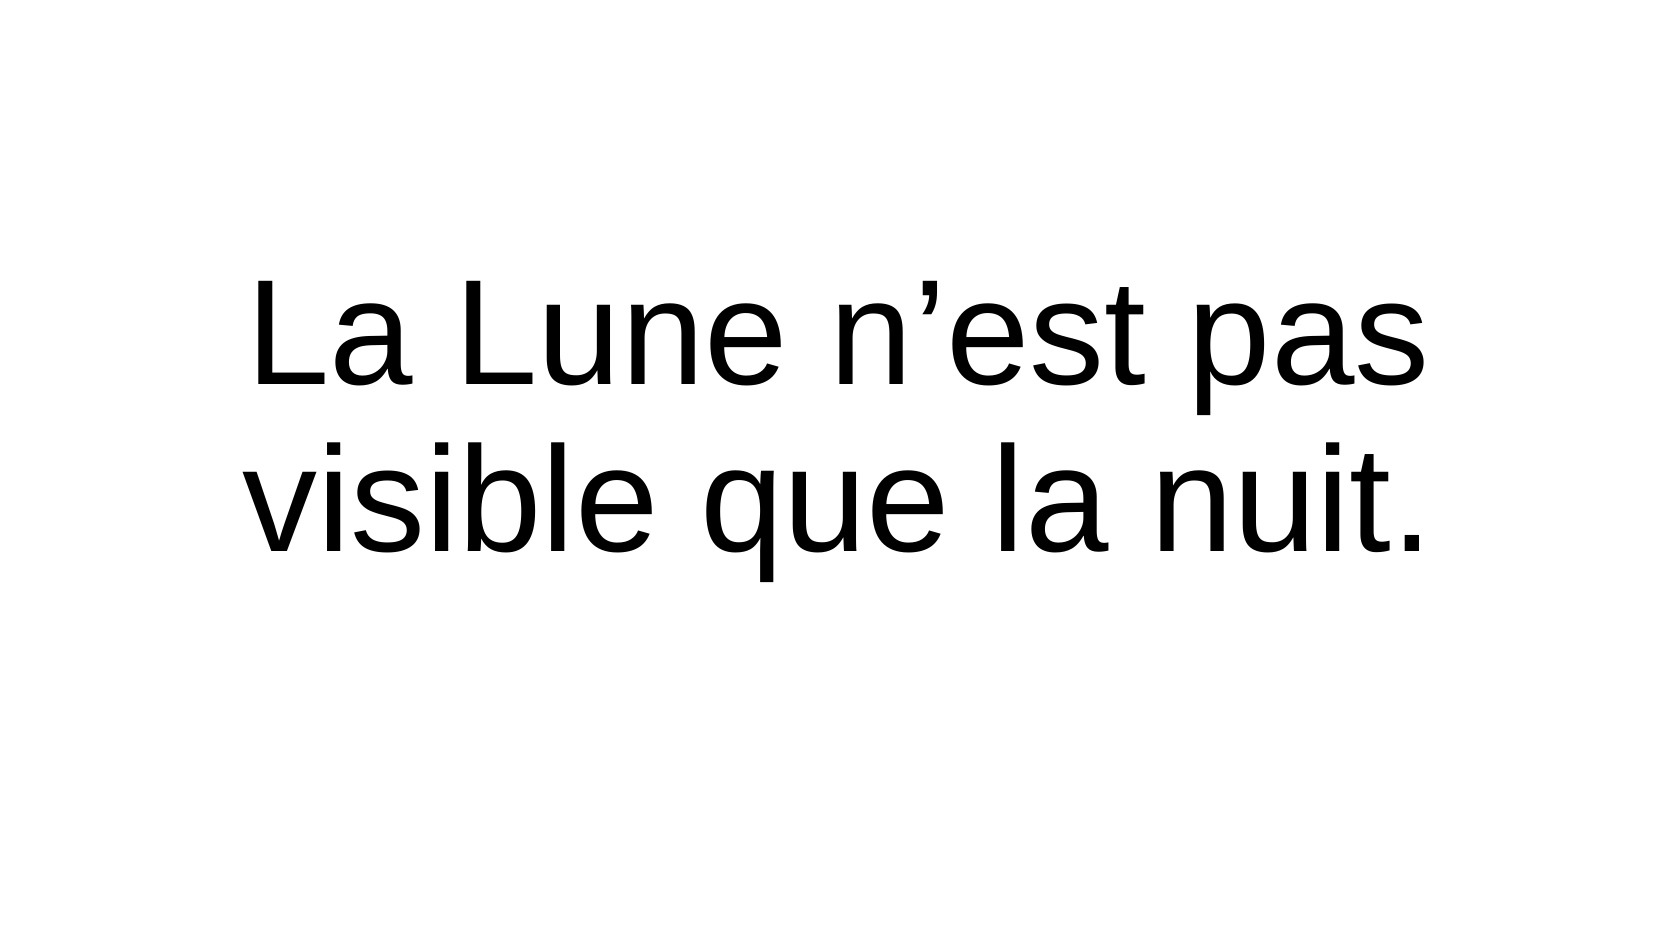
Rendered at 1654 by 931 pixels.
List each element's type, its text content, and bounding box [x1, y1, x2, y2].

subtitle La Lune n’est pas visible que la nuit. [94, 29, 1583, 804]
